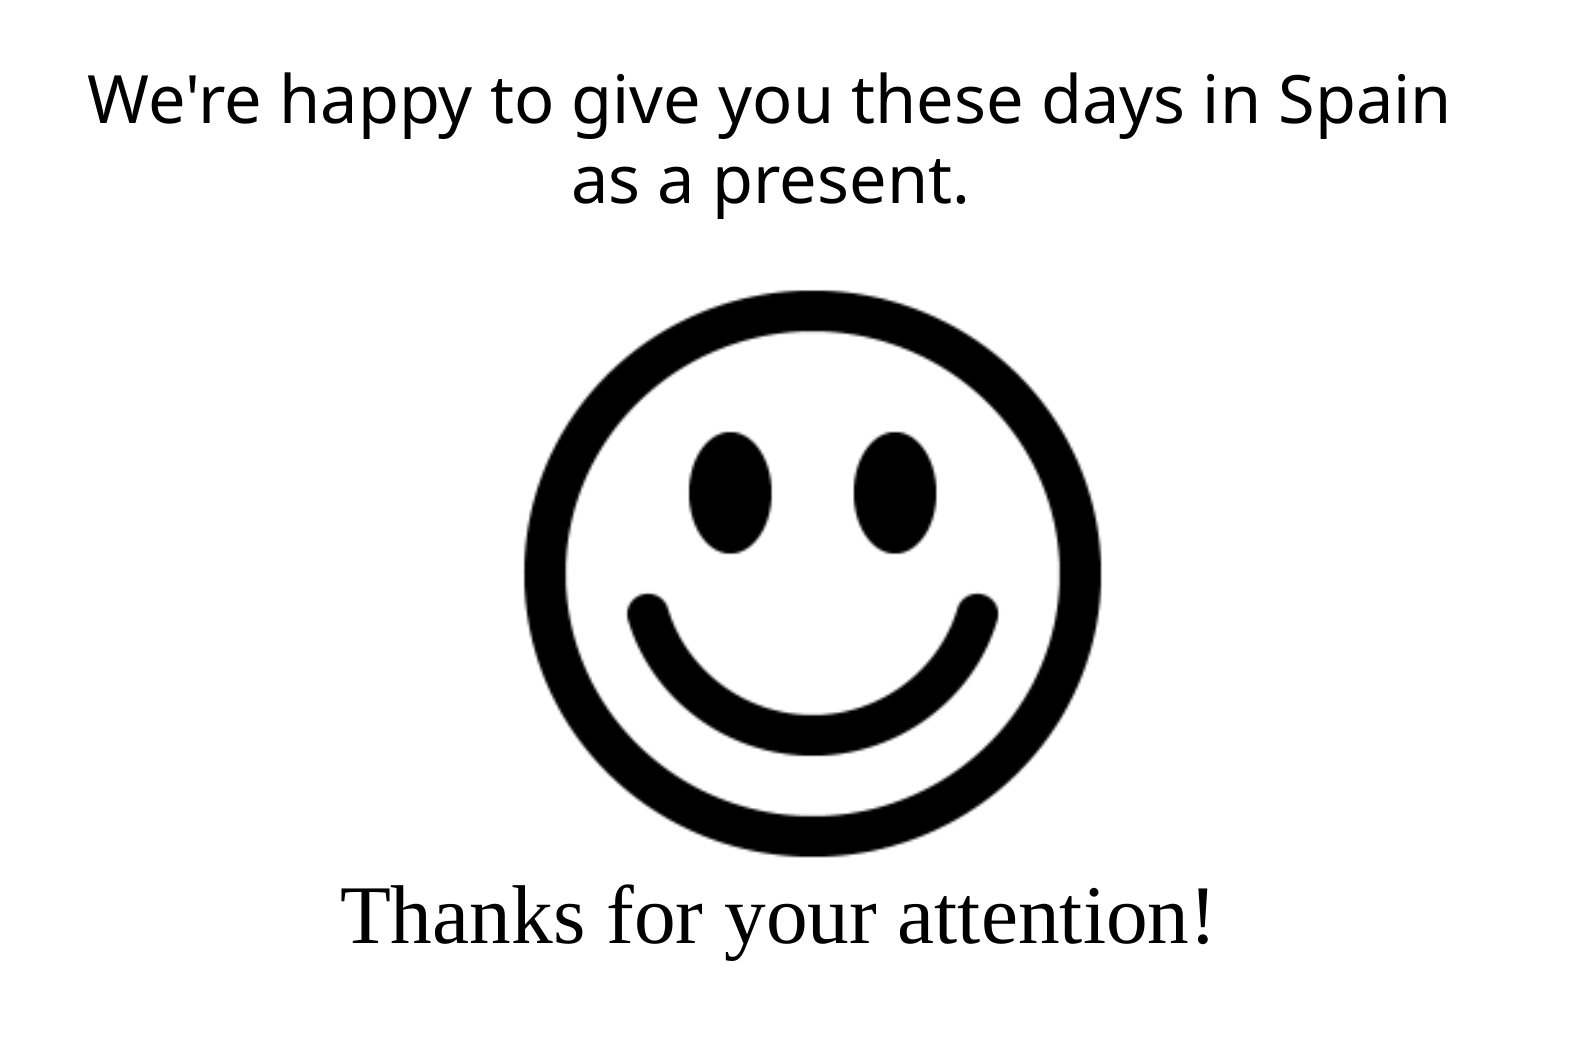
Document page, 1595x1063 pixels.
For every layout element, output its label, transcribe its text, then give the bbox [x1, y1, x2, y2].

text_box Thanks for your attention! [94, 862, 1465, 970]
picture [484, 251, 1143, 862]
list We're happy to give you these days in Spain as a present. [53, 56, 1489, 249]
